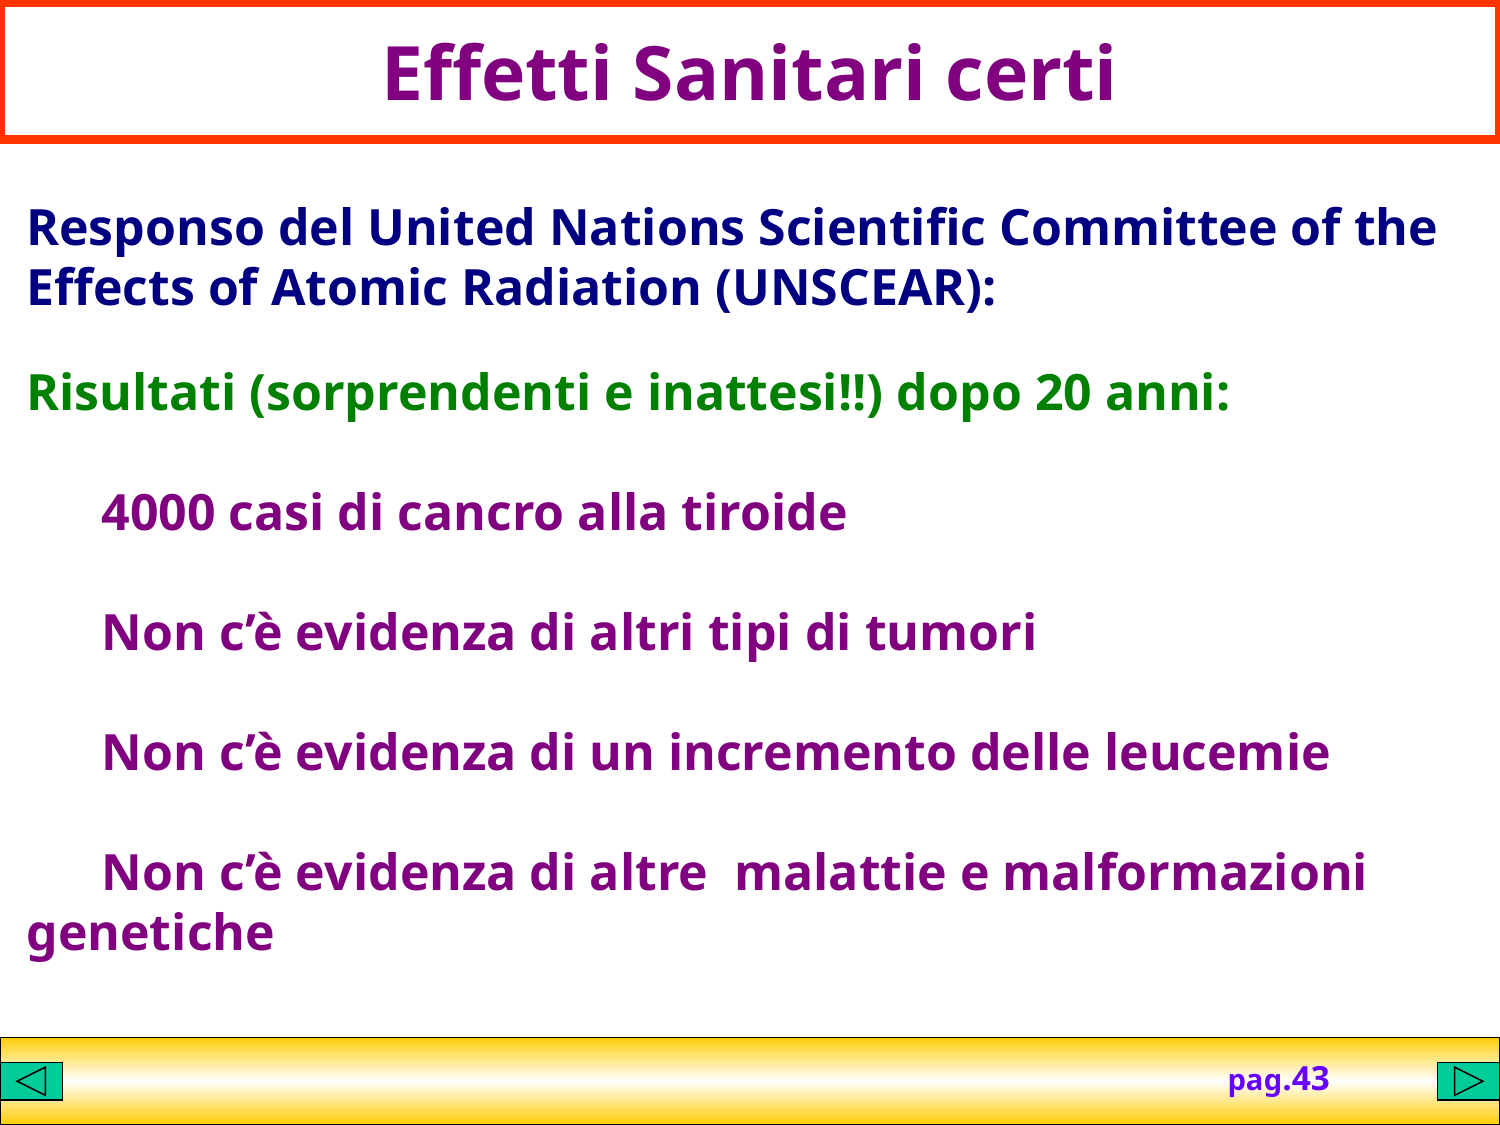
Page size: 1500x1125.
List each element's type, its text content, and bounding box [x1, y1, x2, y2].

text_box Responso del United Nations Scientific Committee of the Effects of Atomic Radiation (UNSCEAR): Risultati (sorprendenti e inattesi!!) dopo 20 anni: 4000 casi di cancro alla tiroide Non c’è evidenza di altri tipi di tumori Non c’è evidenza di un incremento delle leucemie Non c’è evidenza di altre malattie e malformazioni genetiche [12, 187, 1477, 968]
title Effetti Sanitari certi [0, 2, 1500, 140]
